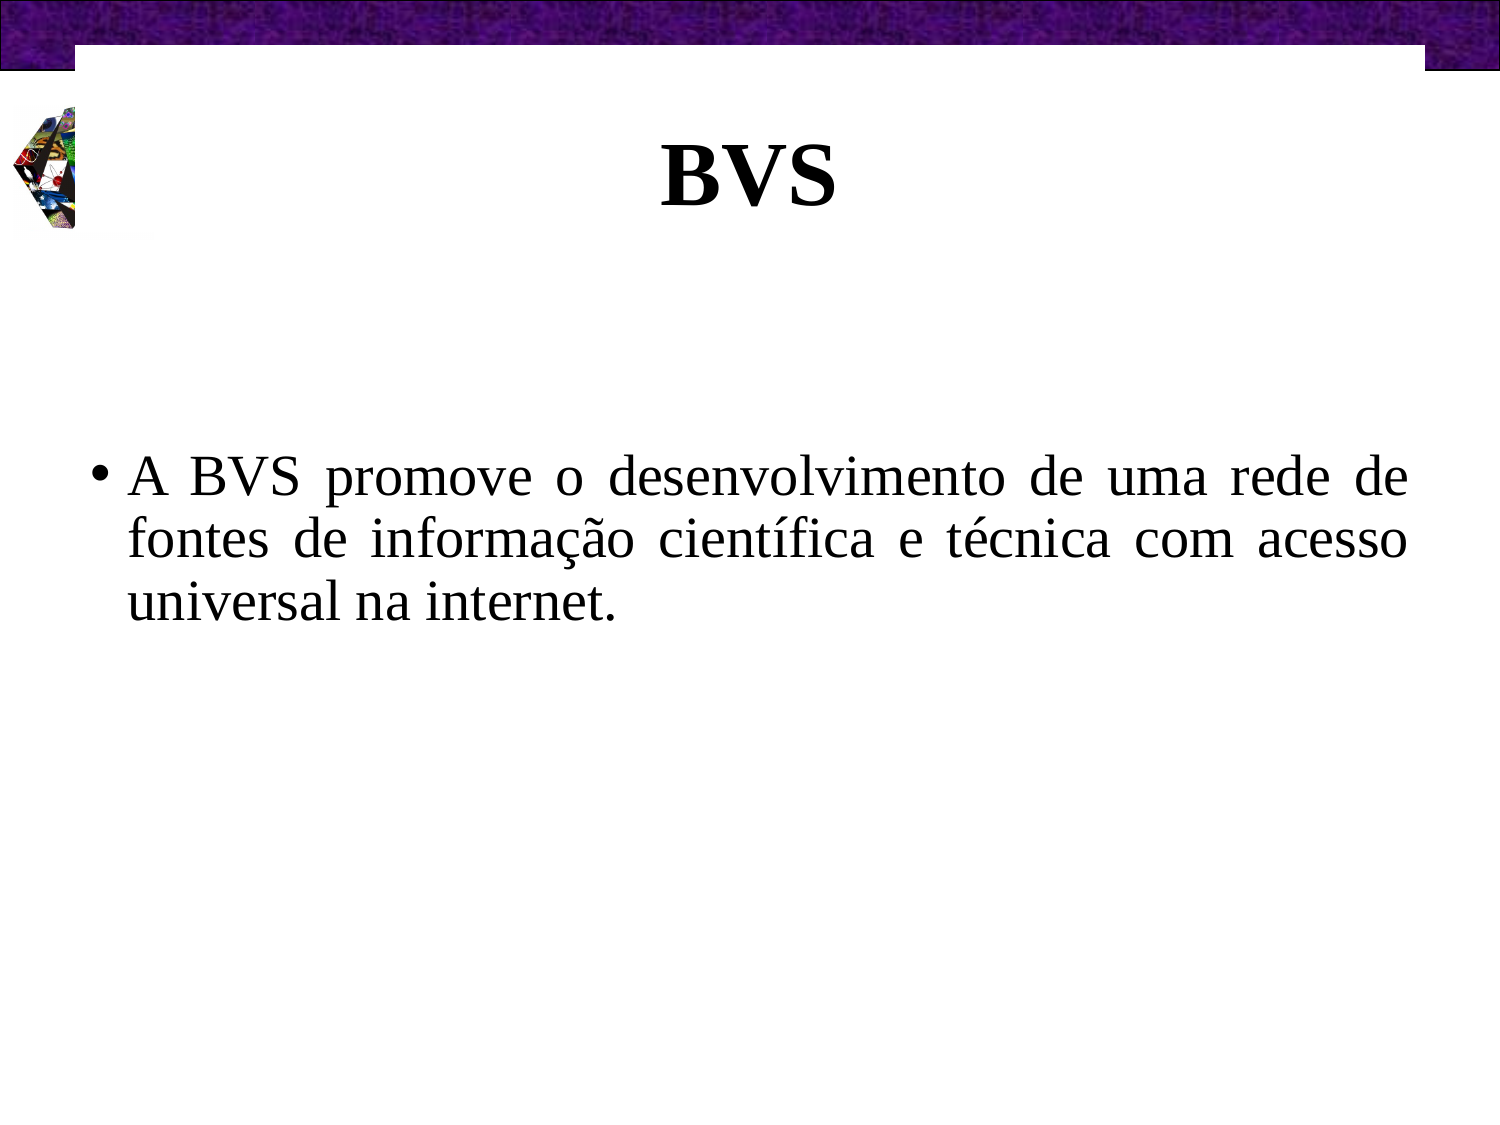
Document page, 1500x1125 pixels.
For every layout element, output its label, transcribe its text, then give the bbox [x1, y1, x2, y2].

title BVS [75, 45, 1425, 233]
picture [1, 1, 1499, 69]
list A BVS promove o desenvolvimento de uma rede de fontes de informação científica e técnica com acesso universal na internet. [75, 262, 1425, 775]
